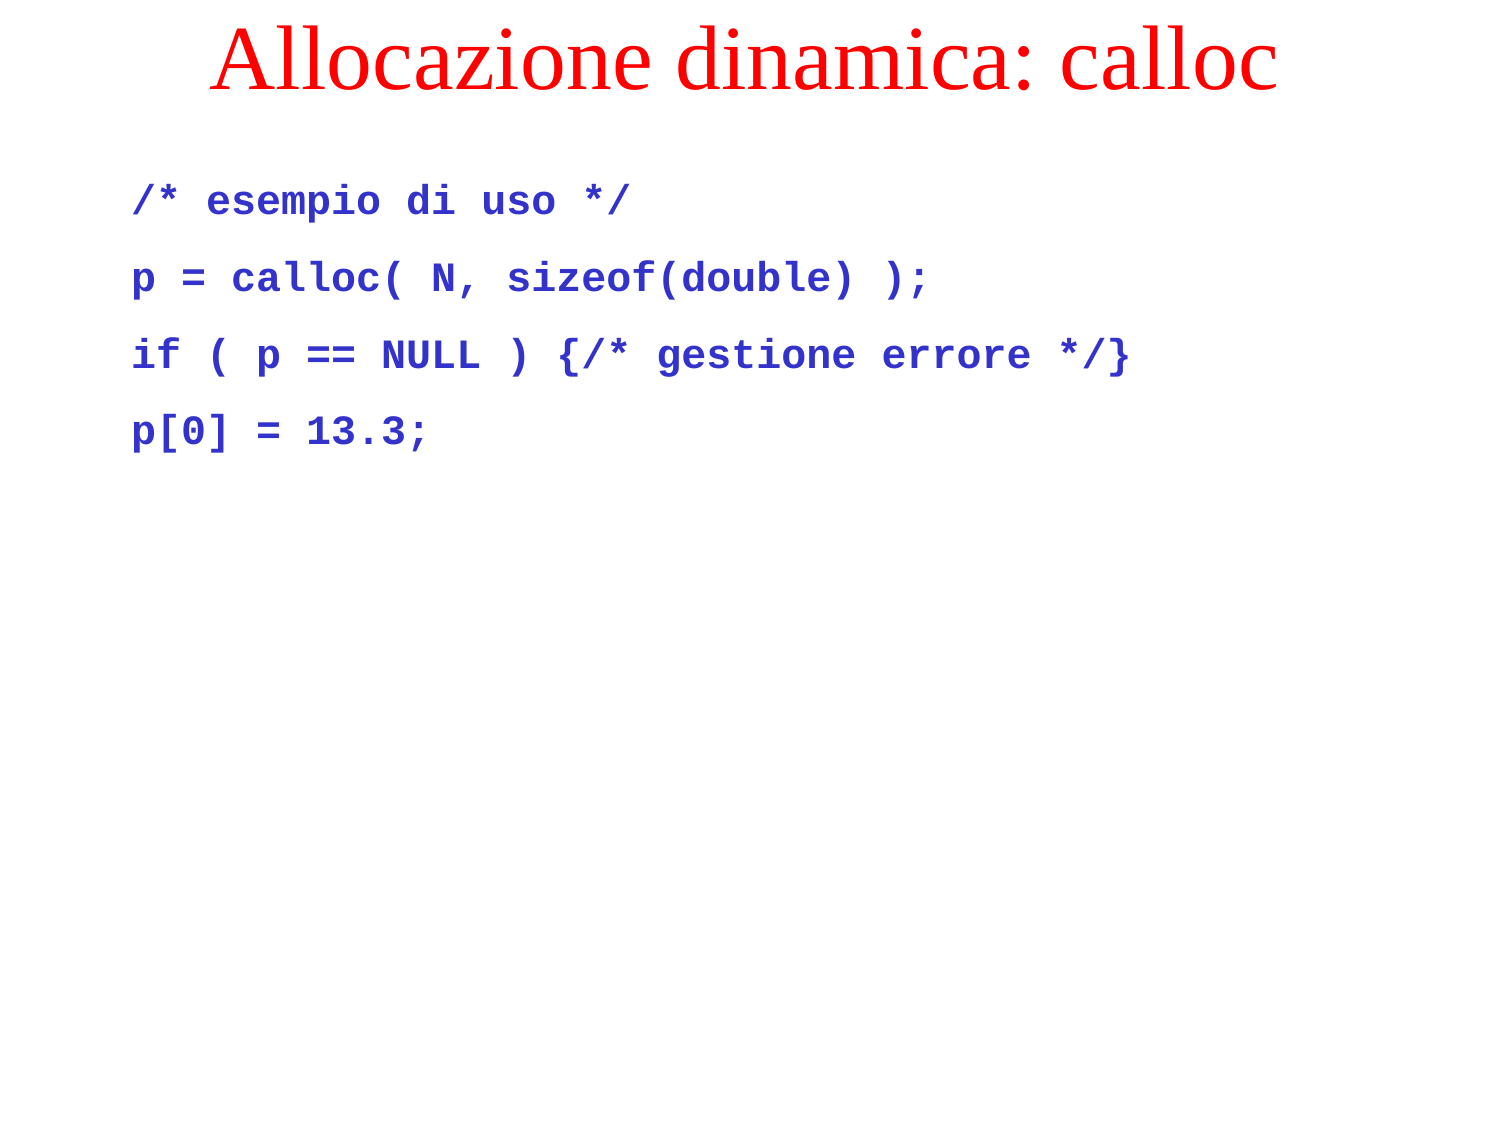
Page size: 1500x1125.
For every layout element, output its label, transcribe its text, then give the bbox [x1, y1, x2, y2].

list /* esempio di uso */ p = calloc( N, sizeof(double) ); if ( p == NULL ) {/* gestione errore */} p[0] = 13.3; [41, 172, 1500, 1071]
title Allocazione dinamica: calloc [107, 0, 1383, 172]
